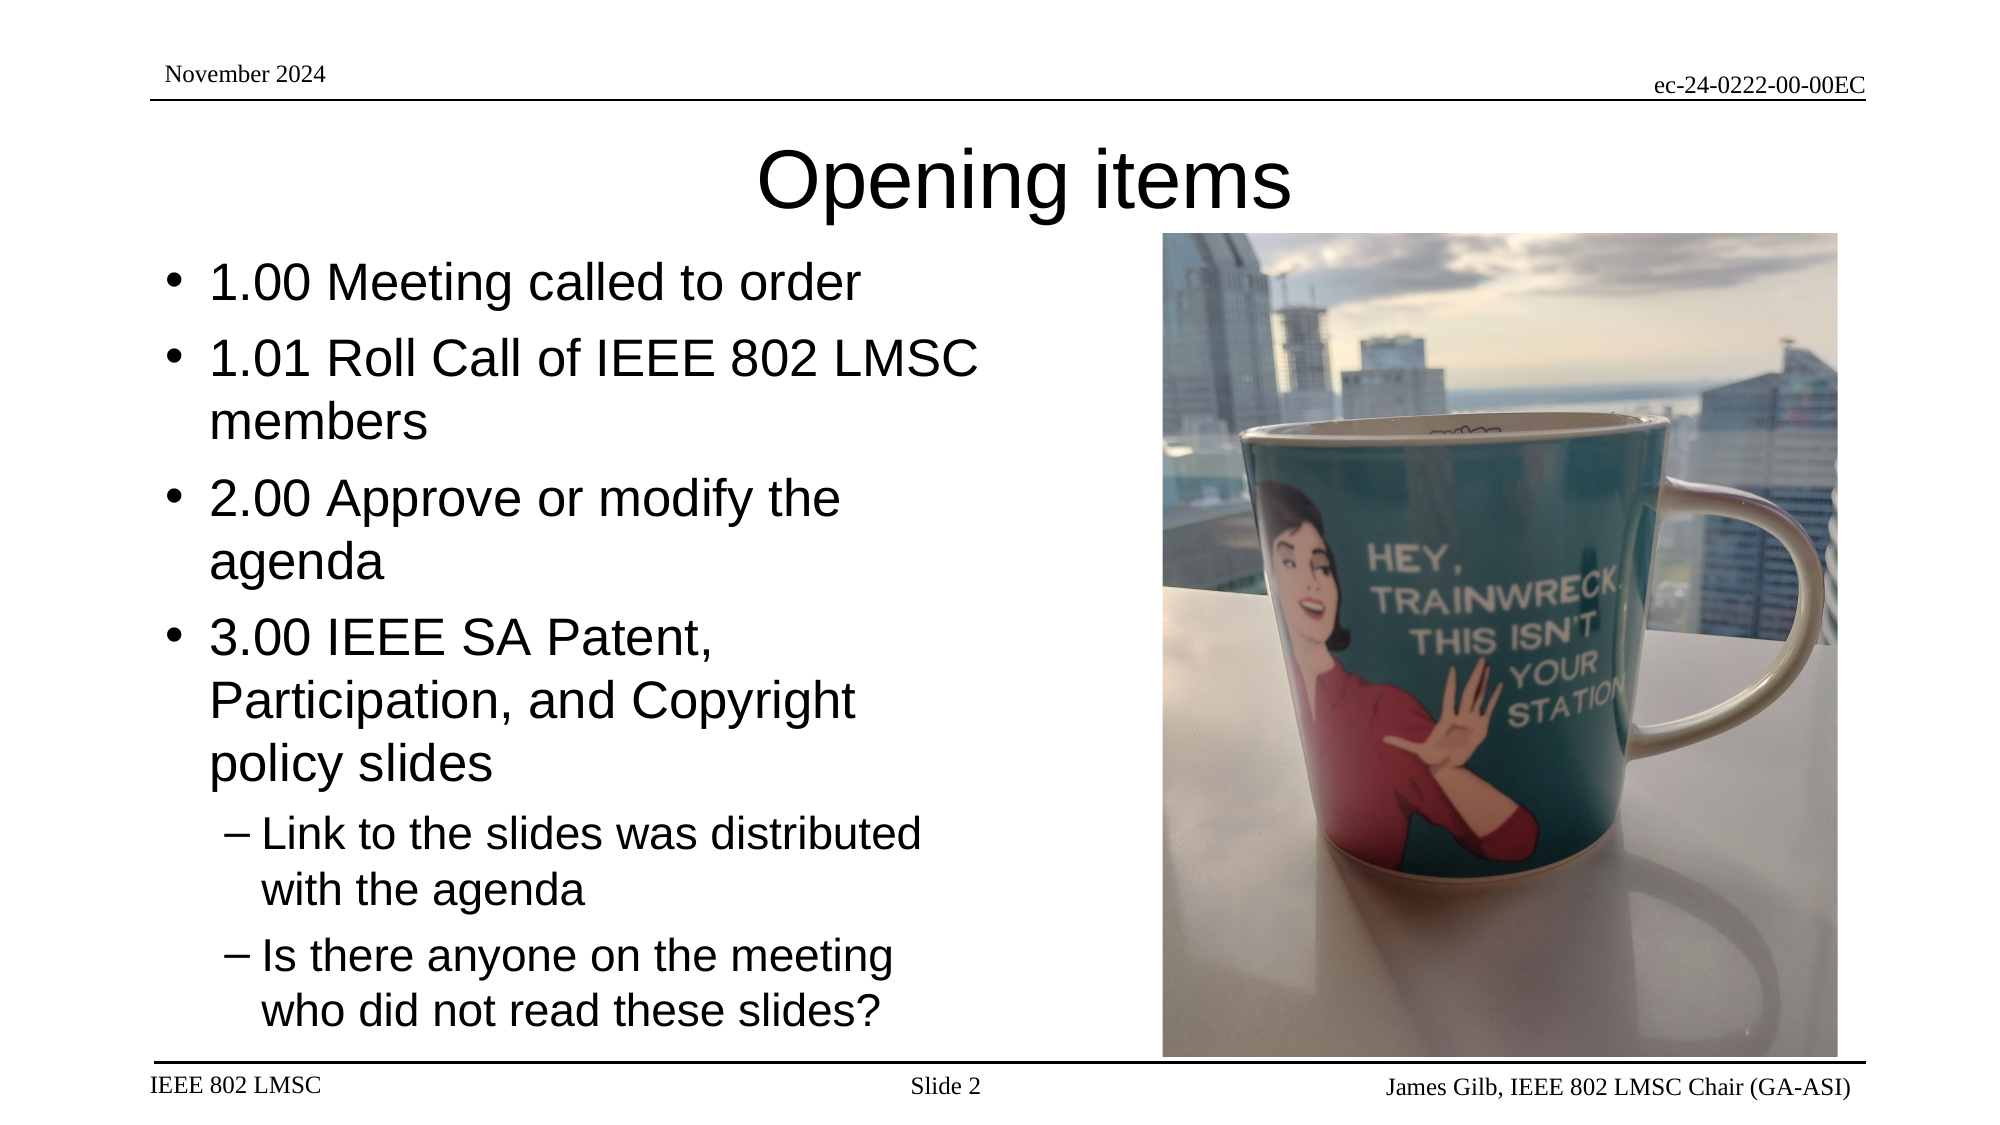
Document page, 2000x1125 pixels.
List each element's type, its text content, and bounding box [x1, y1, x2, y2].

list 1.00 Meeting called to order 1.01 Roll Call of IEEE 802 LMSC members 2.00 Approve or modify the agenda 3.00 IEEE SA Patent, Participation, and Copyright policy slides Link to the slides was distributed with the agenda Is there anyone on the meeting who did not read these slides? [149, 239, 1004, 1051]
title Opening items [149, 112, 1900, 238]
picture [1162, 233, 1838, 1057]
